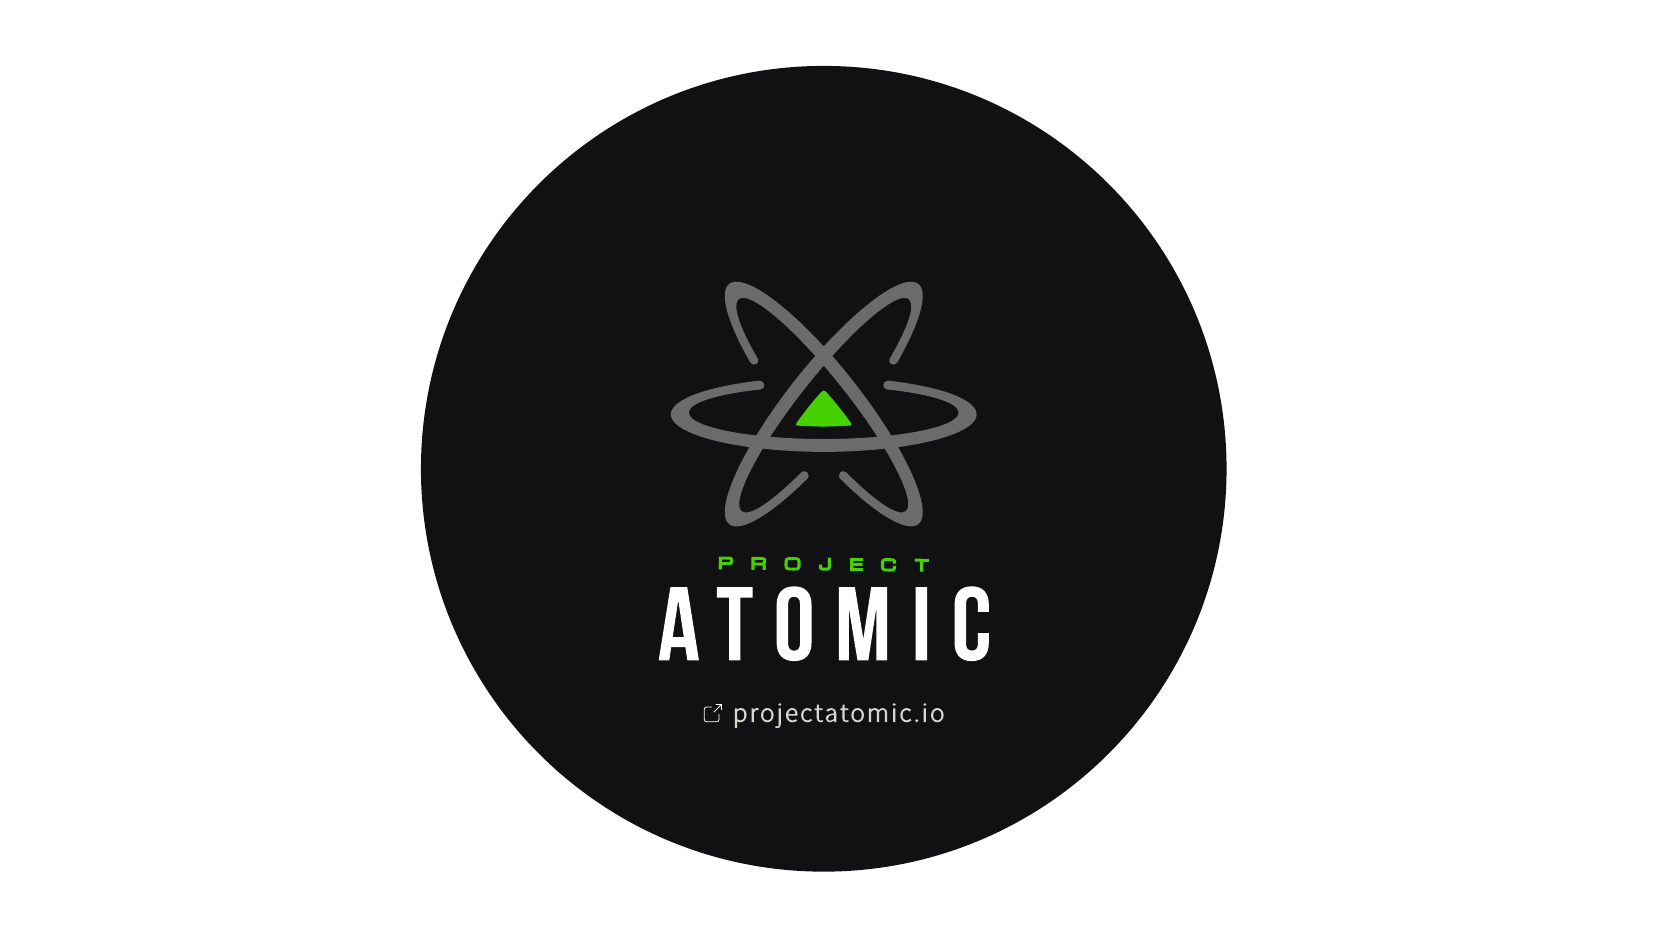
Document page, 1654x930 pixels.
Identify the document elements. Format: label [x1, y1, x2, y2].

picture [420, 65, 1227, 872]
